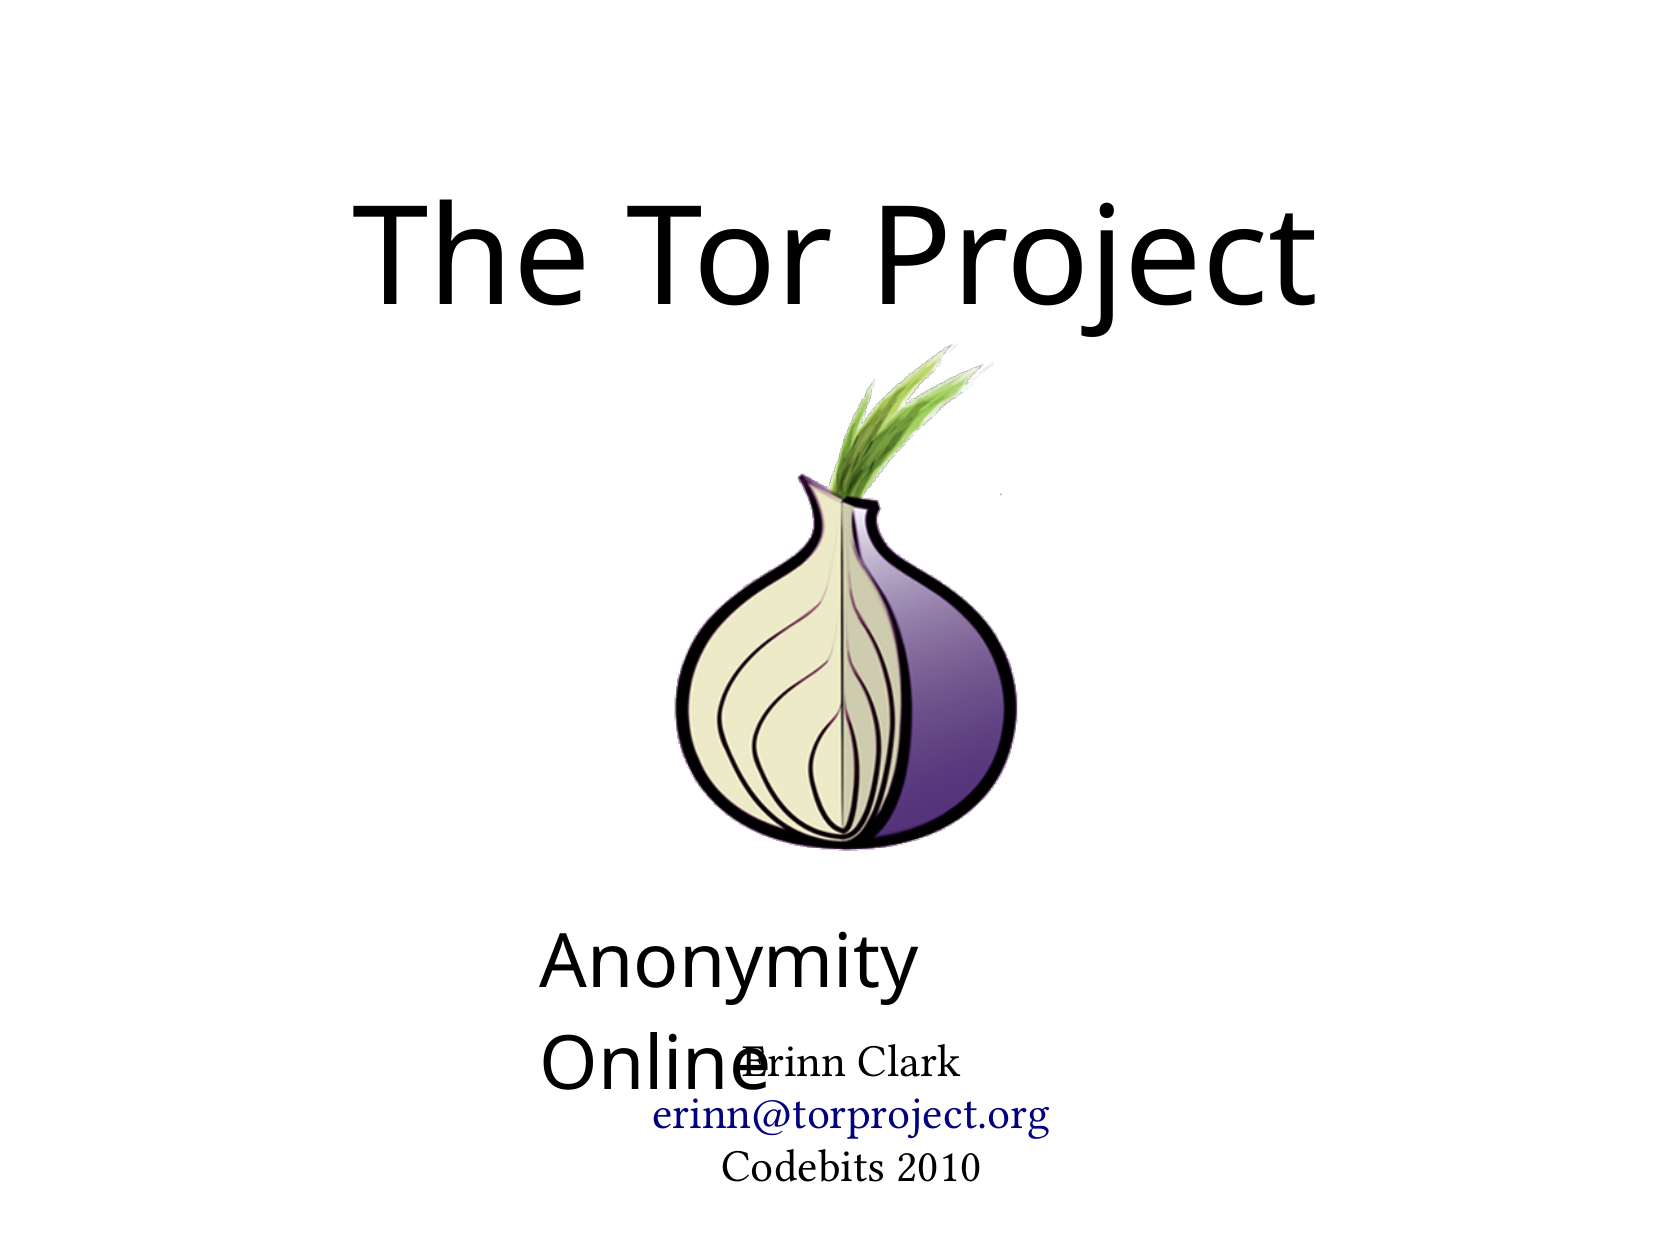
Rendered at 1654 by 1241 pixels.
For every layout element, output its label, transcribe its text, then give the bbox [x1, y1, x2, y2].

text_box Erinn Clark erinn@torproject.org Codebits 2010 [637, 1028, 1088, 1201]
text_box Anonymity Online [525, 900, 1163, 1013]
text_box The Tor Project [337, 150, 1351, 376]
picture [574, 333, 1126, 900]
